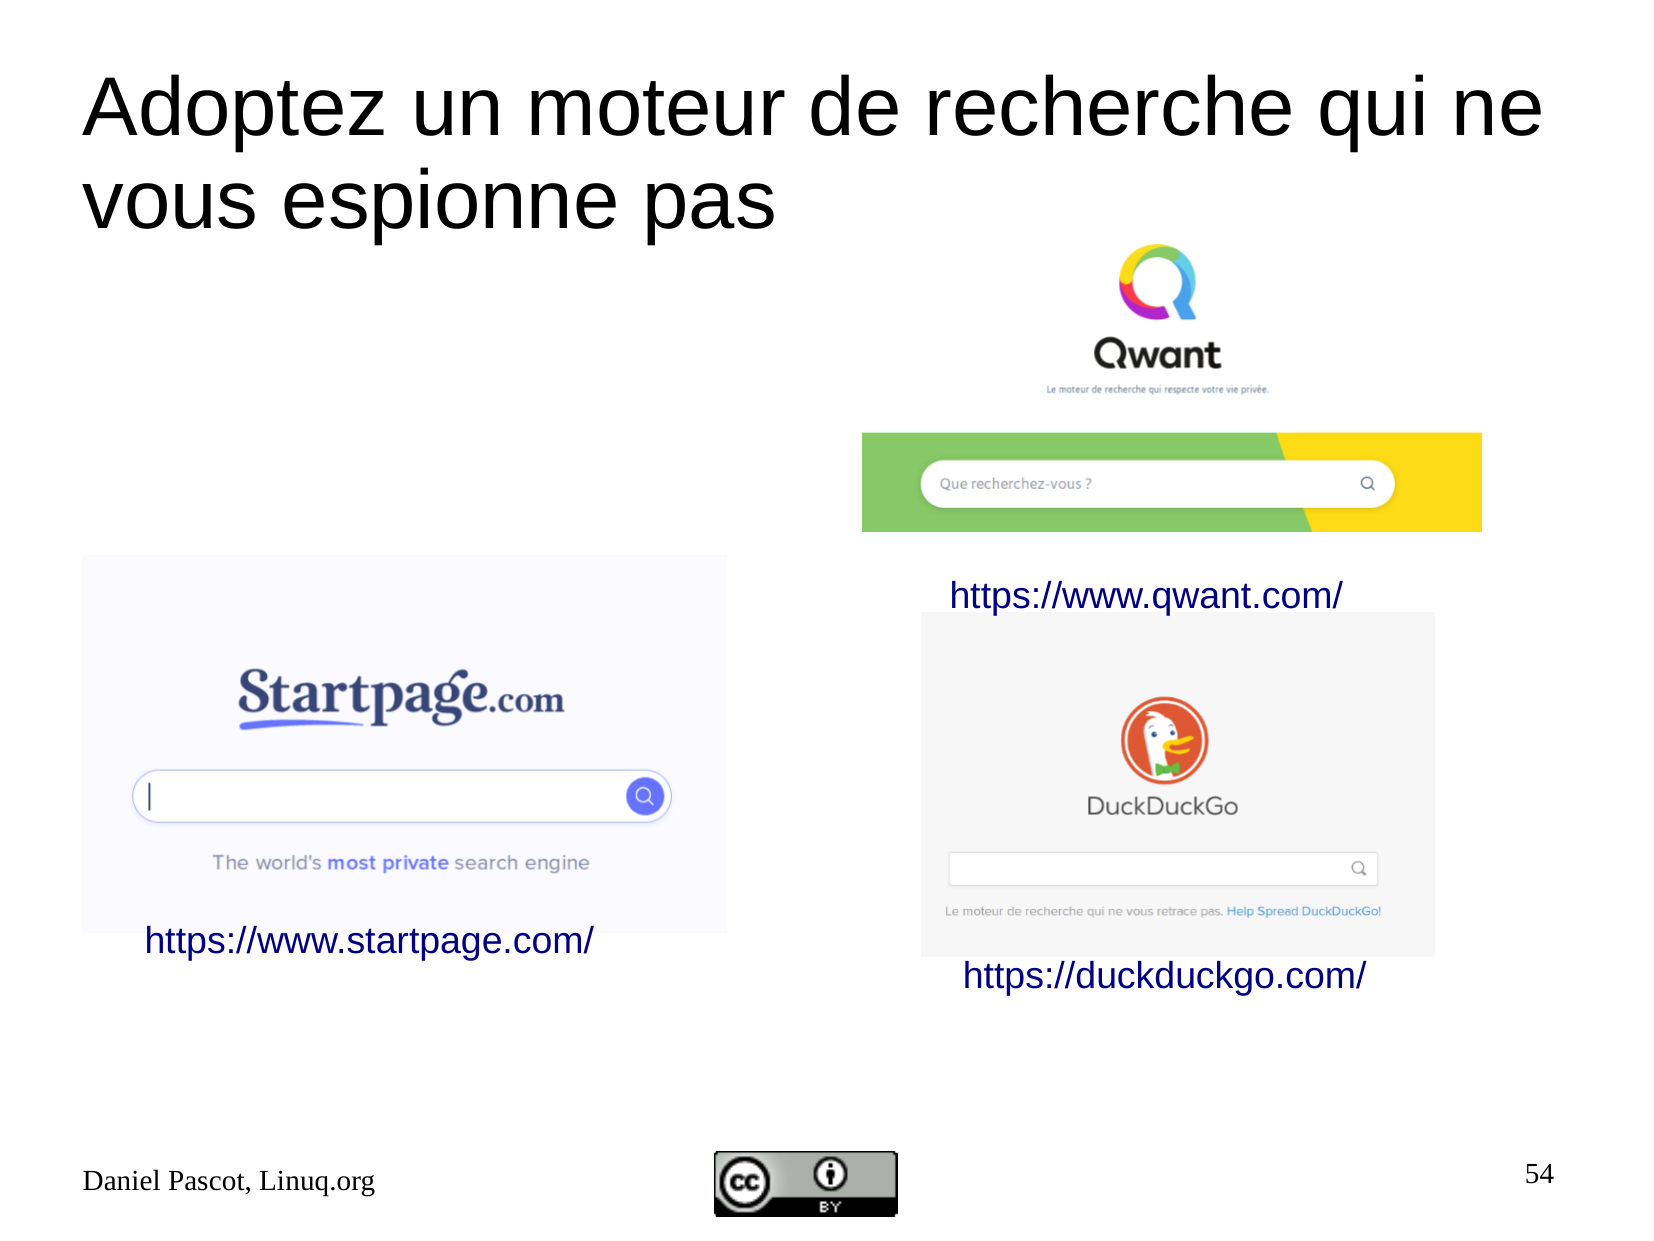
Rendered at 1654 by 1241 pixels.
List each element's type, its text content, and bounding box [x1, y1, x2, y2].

picture [862, 200, 1482, 532]
text_box https://www.qwant.com/ [934, 566, 1359, 624]
text_box https://www.startpage.com/ [129, 911, 610, 969]
picture [714, 1151, 898, 1217]
picture [921, 612, 1435, 957]
title Adoptez un moteur de recherche qui ne vous espionne pas [82, 28, 1571, 277]
picture [82, 555, 727, 933]
text_box https://duckduckgo.com/ [948, 947, 1382, 1004]
